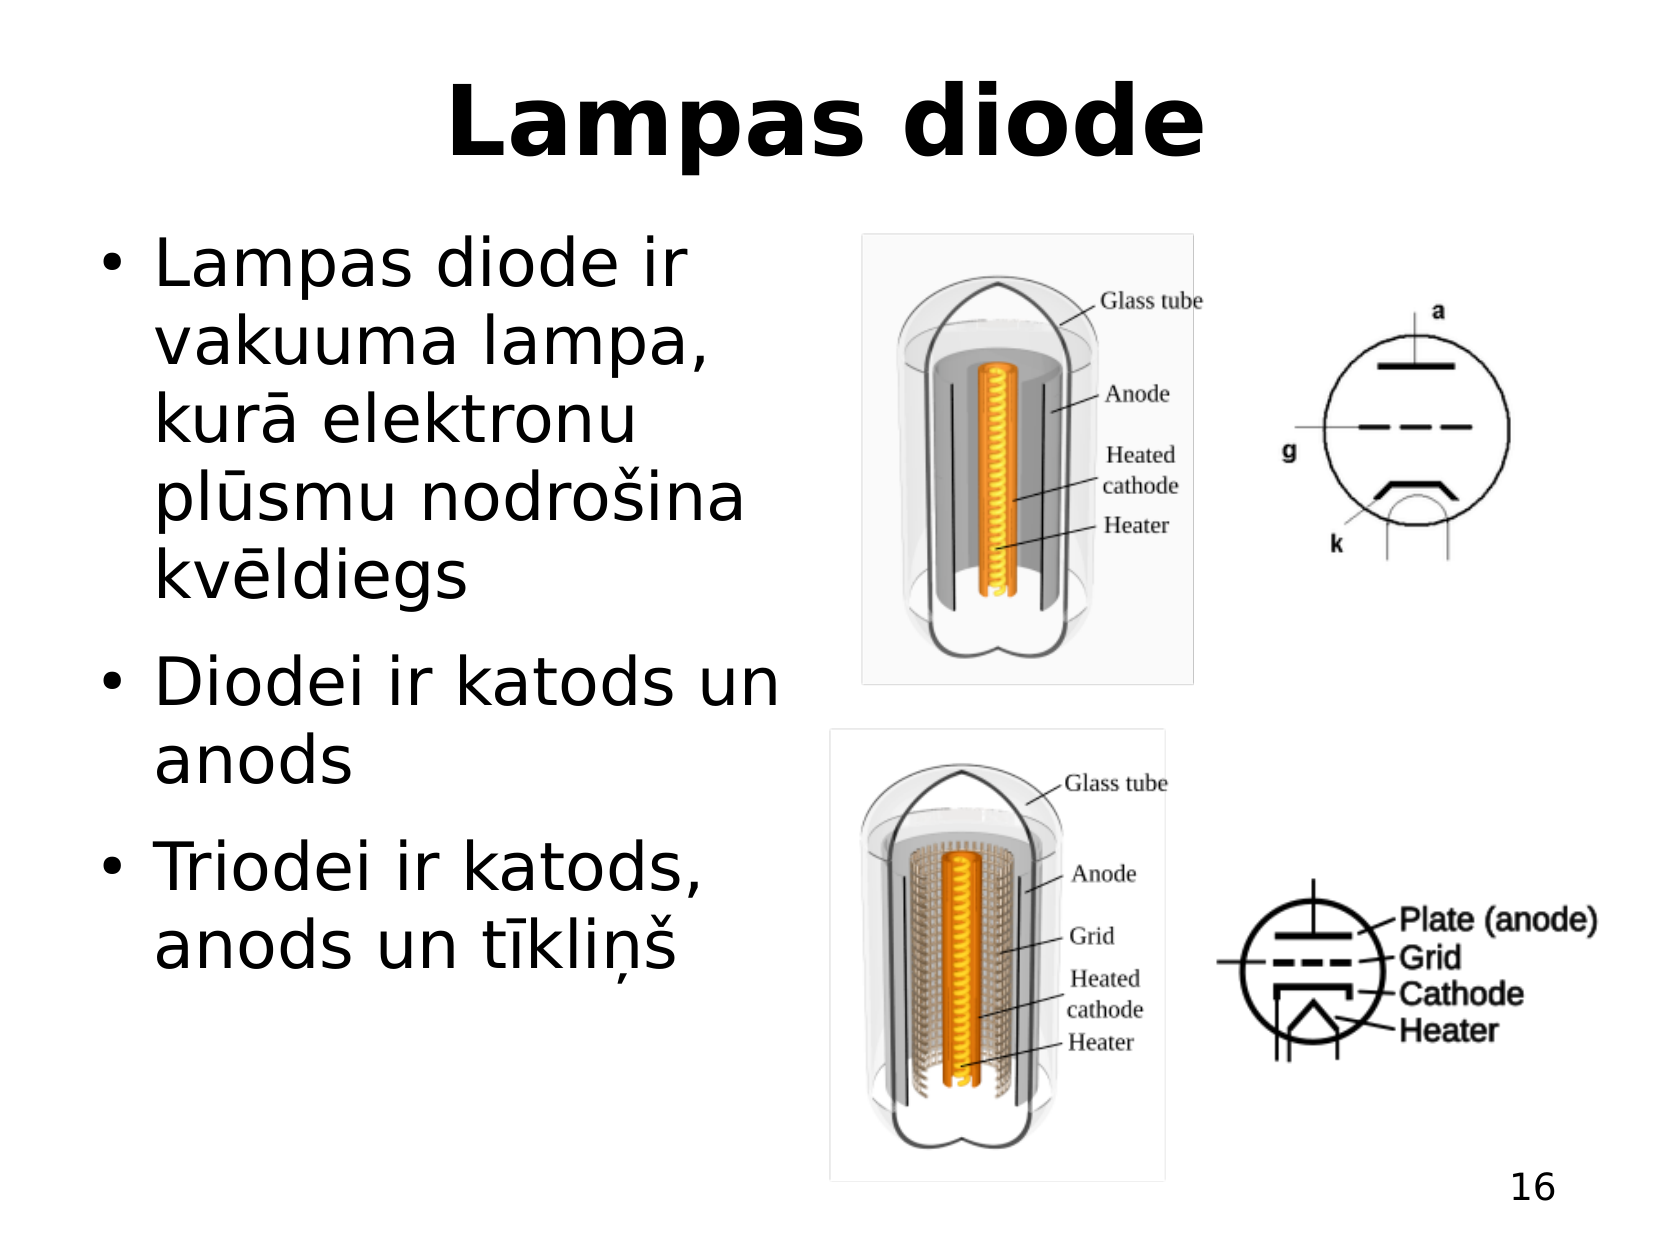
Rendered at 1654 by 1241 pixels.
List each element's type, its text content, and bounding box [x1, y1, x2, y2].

picture [1206, 868, 1608, 1075]
picture [1275, 275, 1586, 593]
picture [827, 726, 1172, 1185]
title Lampas diode [82, 49, 1571, 195]
picture [859, 231, 1207, 690]
list Lampas diode ir vakuuma lampa, kurā elektronu plūsmu nodrošina kvēldiegs Diodei ir katods un anods Triodei ir katods, anods un tīkliņš [82, 224, 793, 1186]
